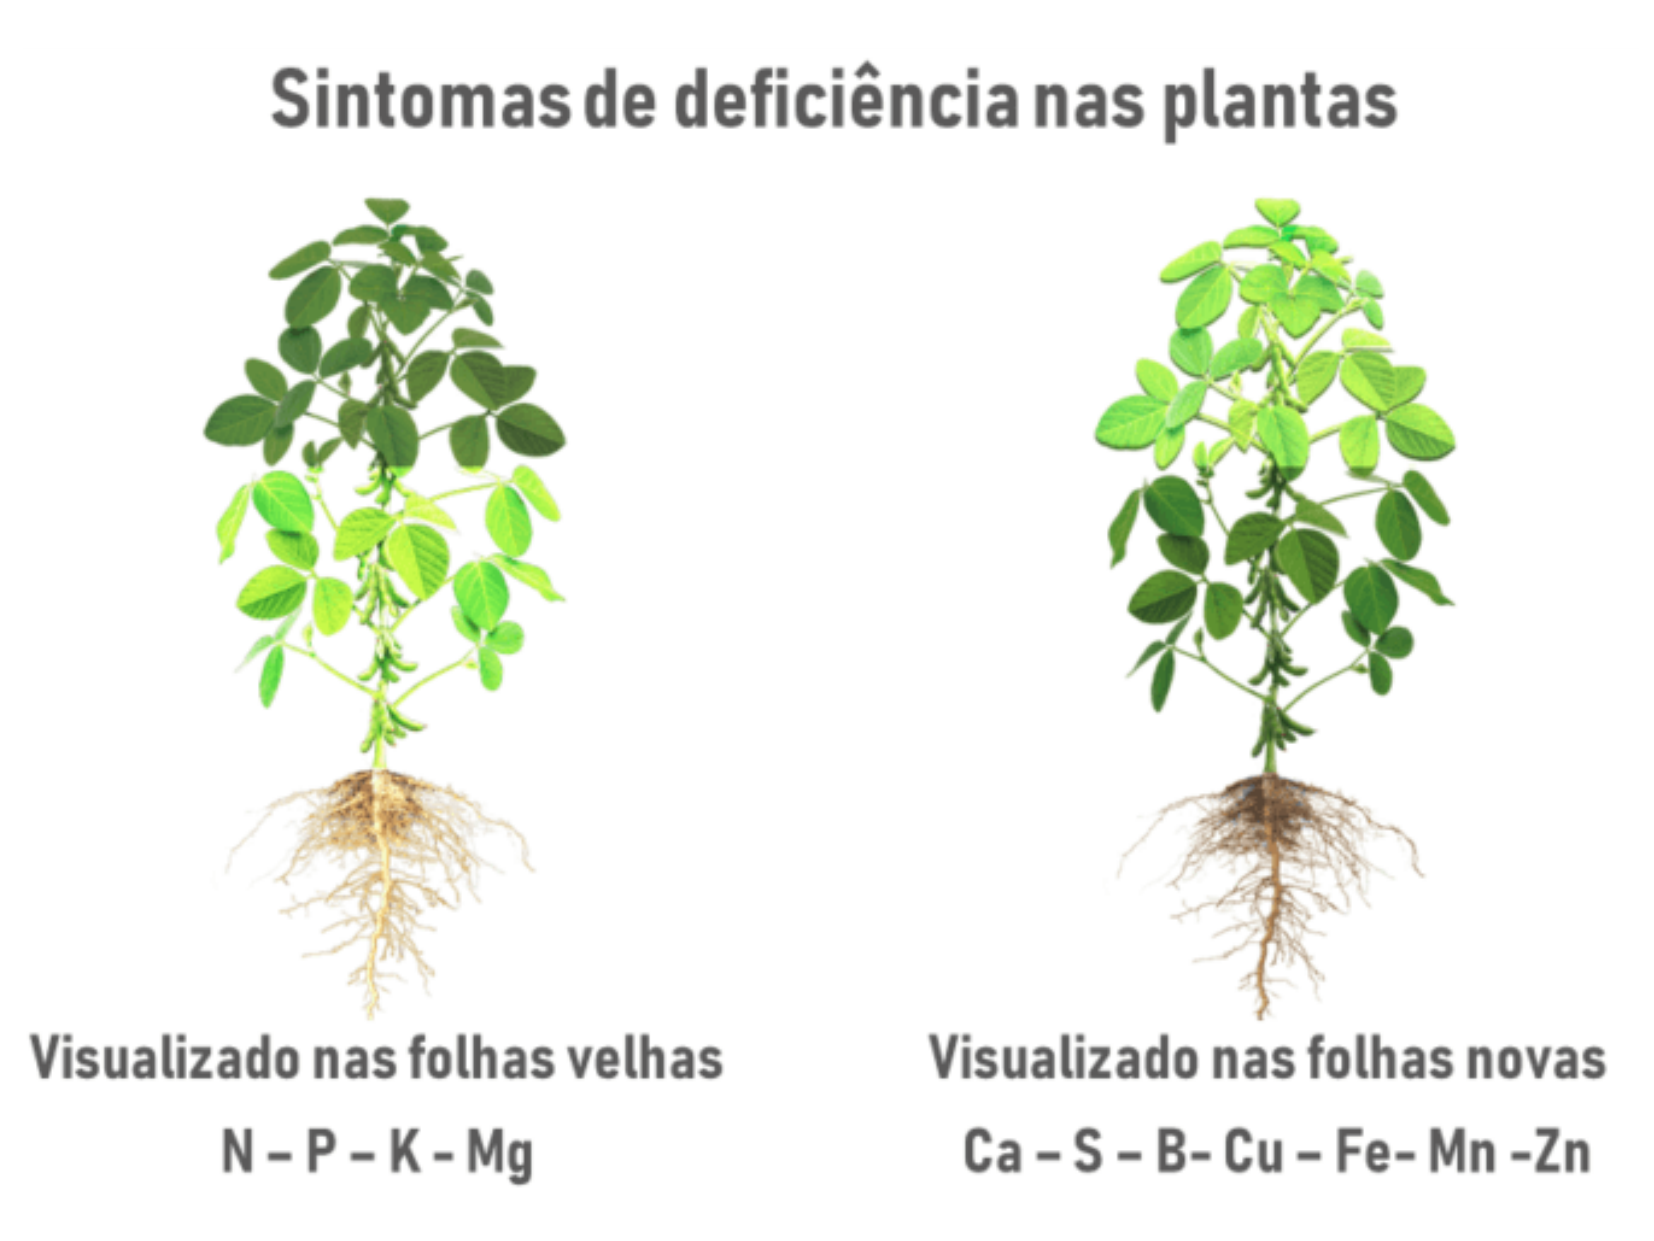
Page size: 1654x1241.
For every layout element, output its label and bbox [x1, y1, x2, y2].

picture [23, 47, 1639, 1190]
